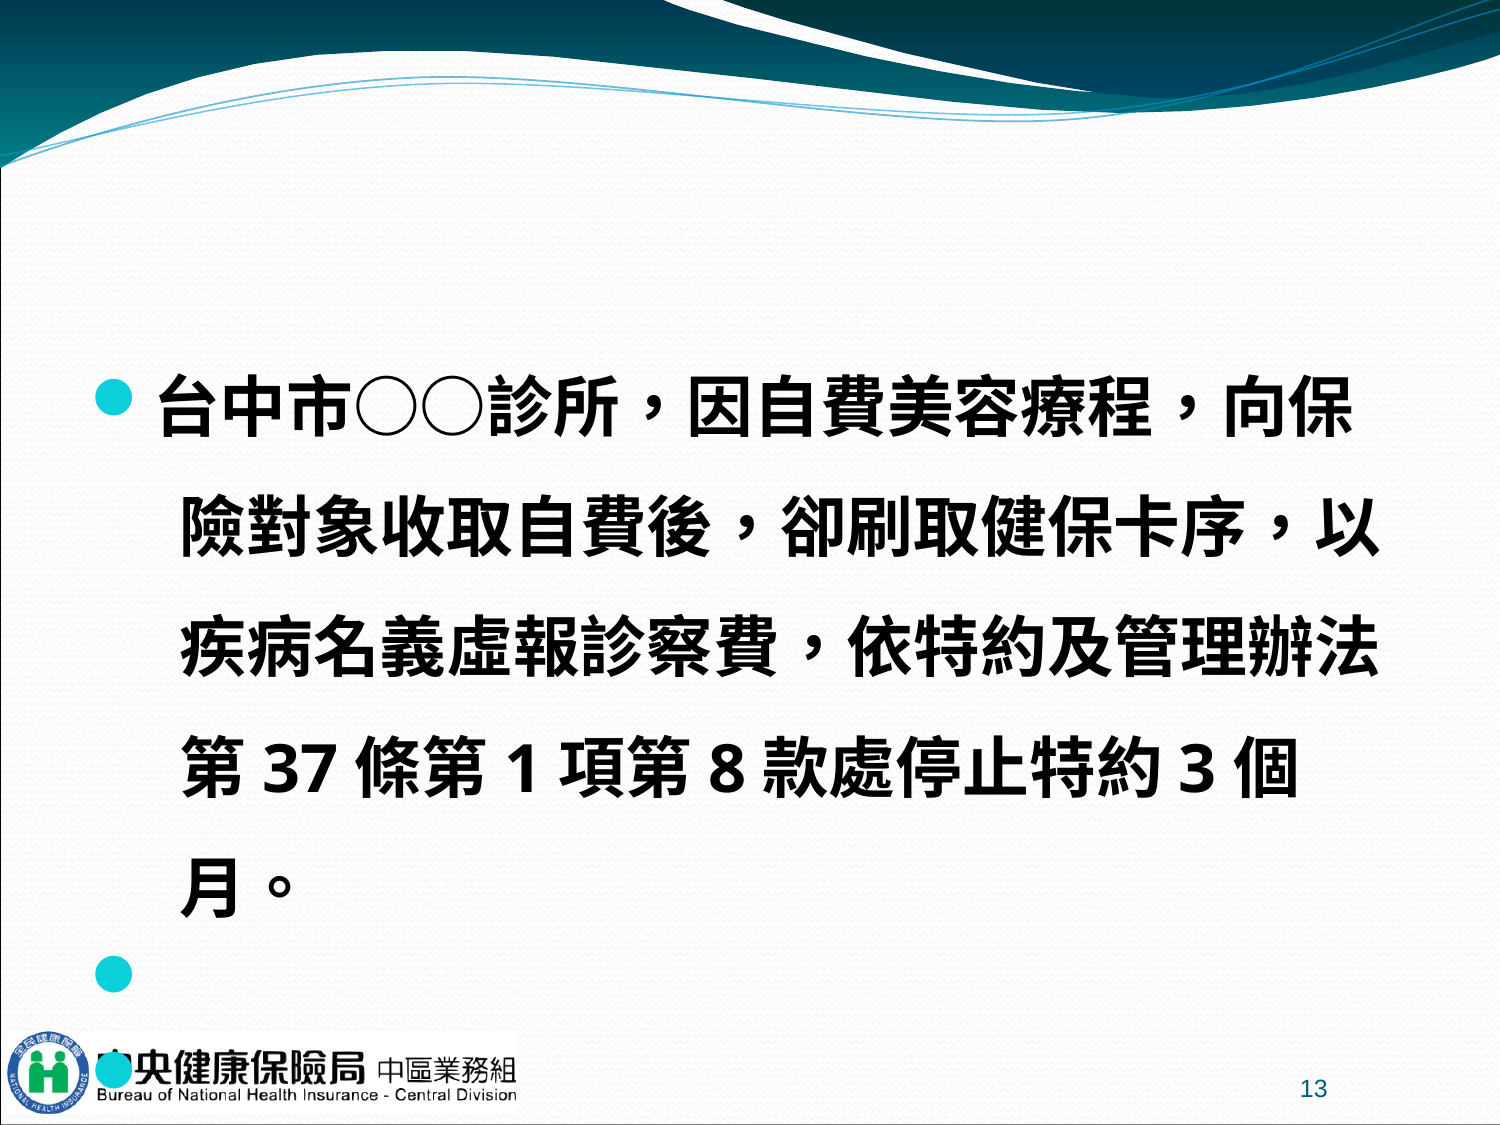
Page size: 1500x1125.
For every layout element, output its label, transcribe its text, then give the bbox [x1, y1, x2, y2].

list 台中市○○診所，因自費美容療程，向保險對象收取自費後，卻刷取健保卡序，以疾病名義虛報診察費，依特約及管理辦法第37條第1項第8款處停止特約3個月。 [75, 317, 1426, 1000]
text_box [1299, 1042, 1426, 1103]
